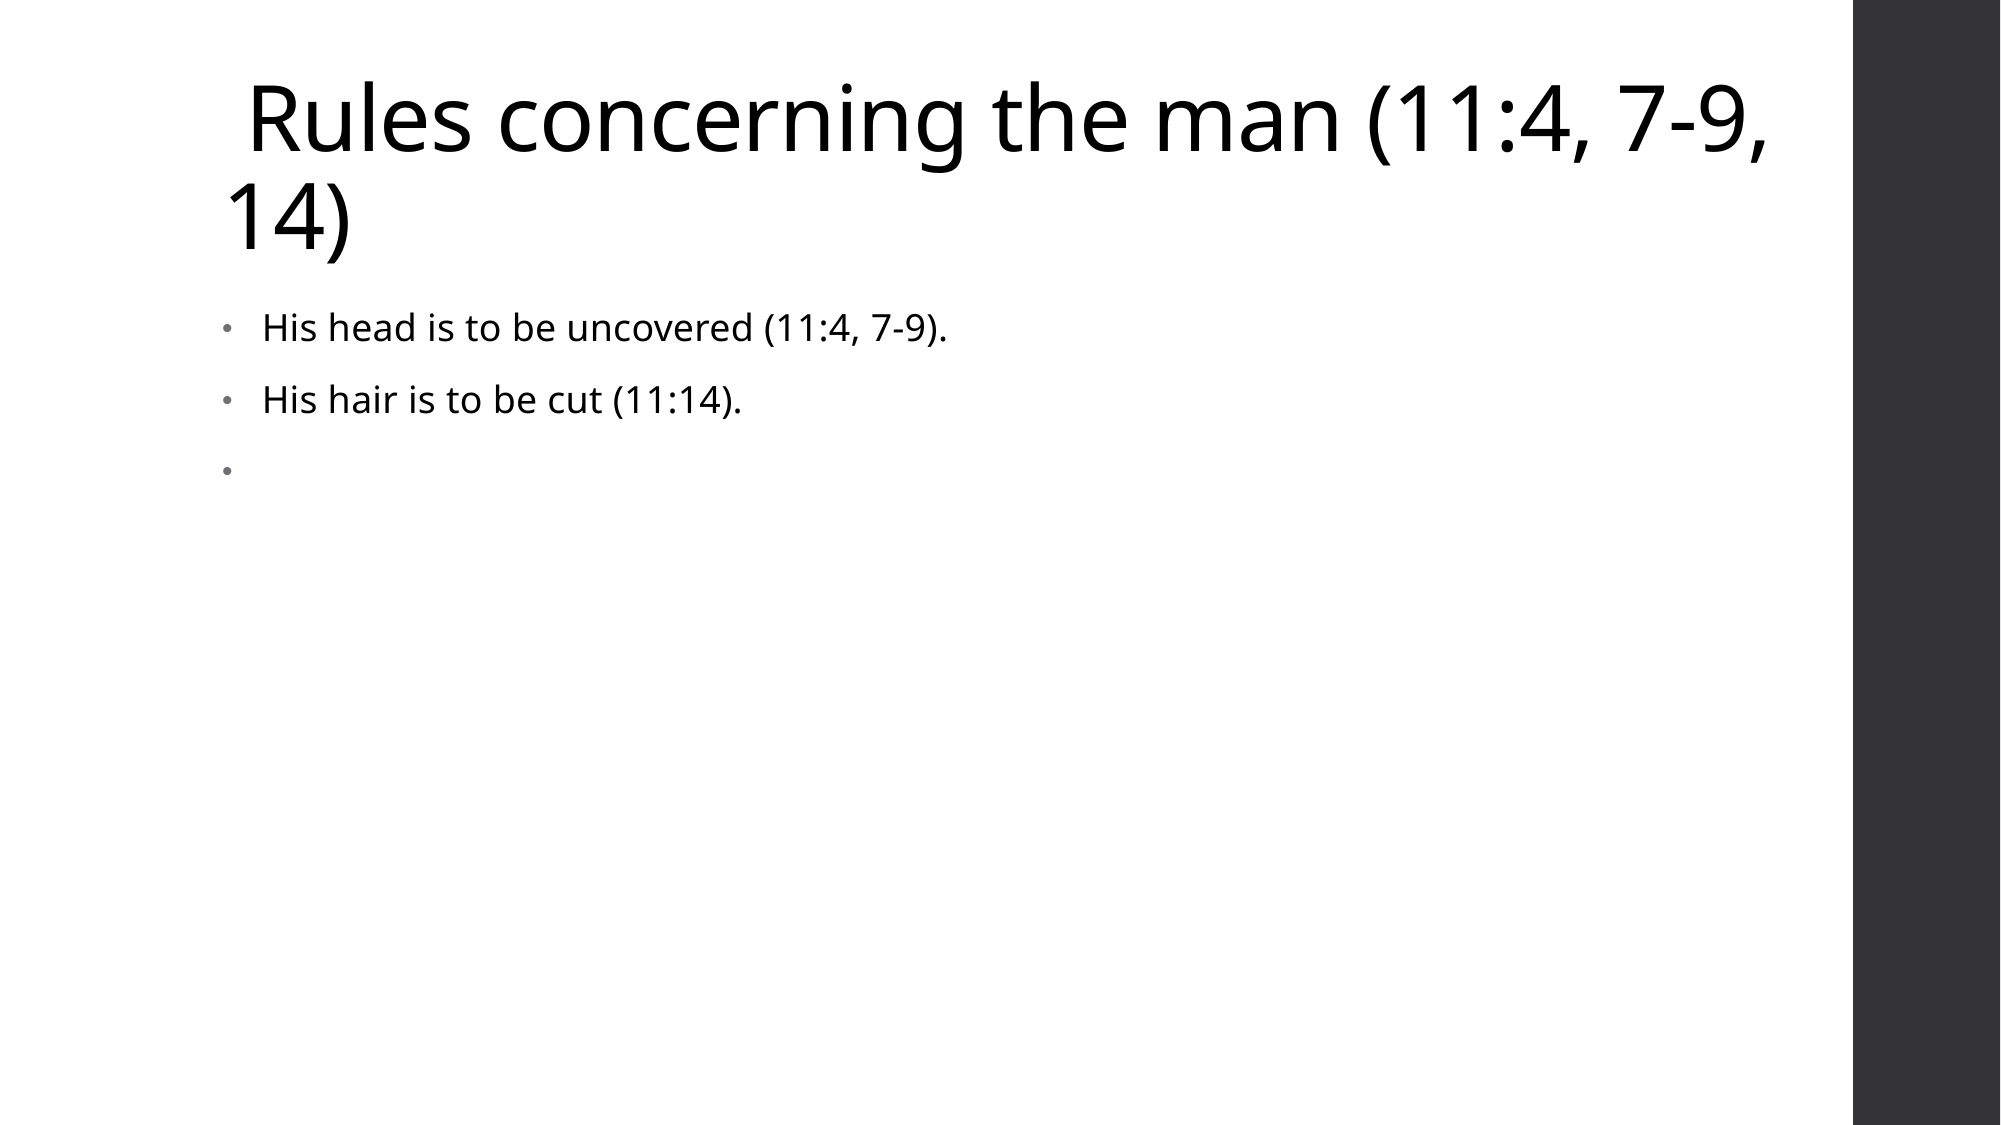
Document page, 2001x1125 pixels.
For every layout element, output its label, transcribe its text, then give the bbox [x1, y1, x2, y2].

list His head is to be uncovered (11:4, 7-9). His hair is to be cut (11:14). [206, 299, 1617, 1014]
title Rules concerning the man (11:4, 7-9, 14) [206, 60, 1797, 278]
